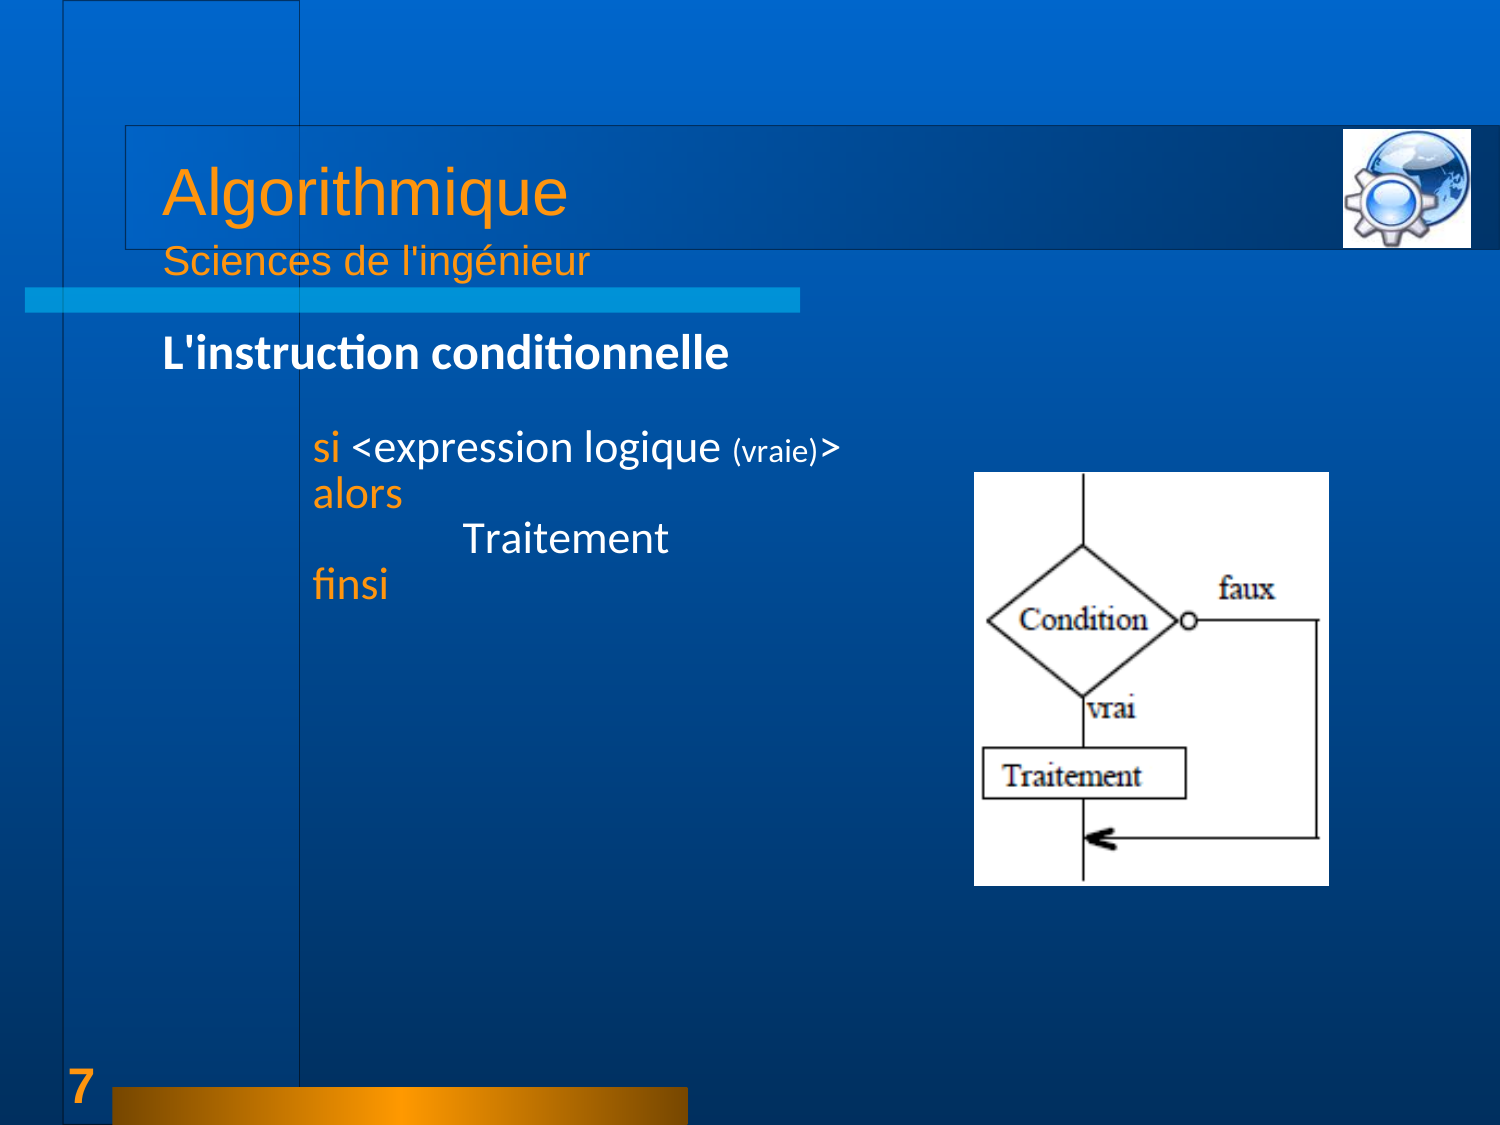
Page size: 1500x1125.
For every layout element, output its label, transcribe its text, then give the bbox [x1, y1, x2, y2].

picture [974, 472, 1329, 886]
picture [1343, 129, 1471, 248]
text_box L'instruction conditionnelle si <expression logique (vraie)> alors Traitement finsi [147, 324, 1418, 953]
